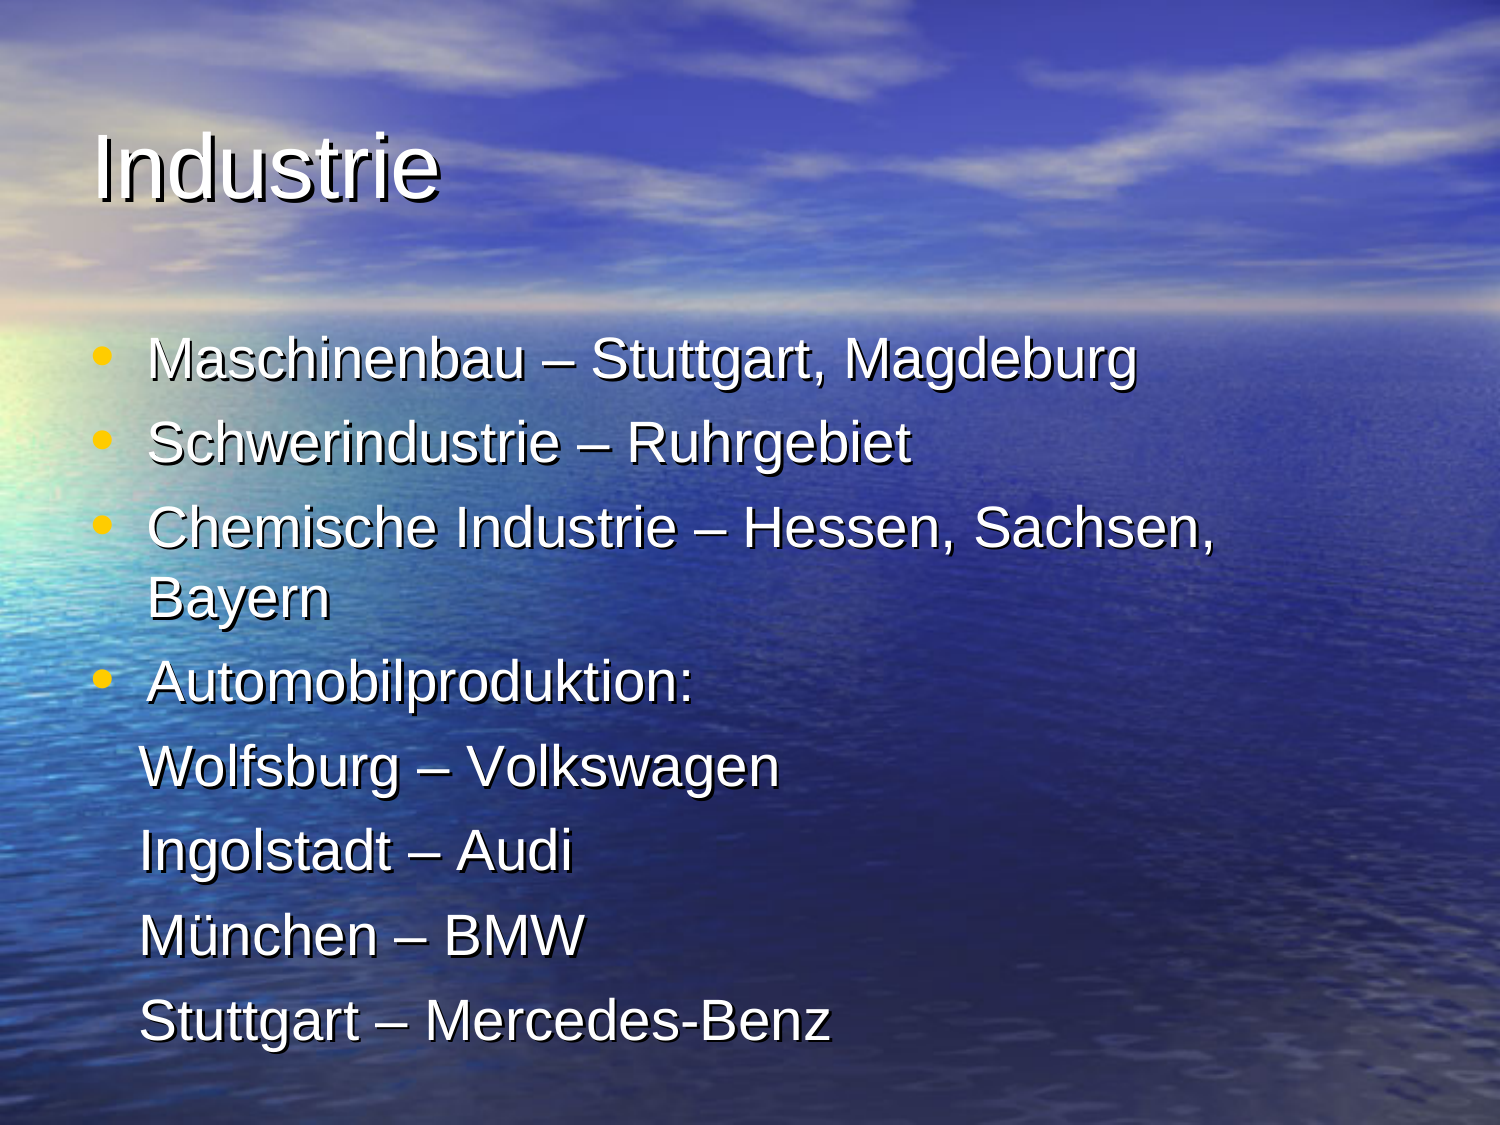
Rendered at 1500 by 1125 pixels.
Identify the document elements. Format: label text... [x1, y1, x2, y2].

picture [0, 0, 1500, 1125]
title Industrie [75, 47, 1426, 276]
list Maschinenbau – Stuttgart, Magdeburg Schwerindustrie – Ruhrgebiet Chemische Industrie – Hessen, Sachsen, Bayern Automobilproduktion: Wolfsburg – Volkswagen Ingolstadt – Audi München – BMW Stuttgart – Mercedes-Benz [75, 312, 1426, 1060]
